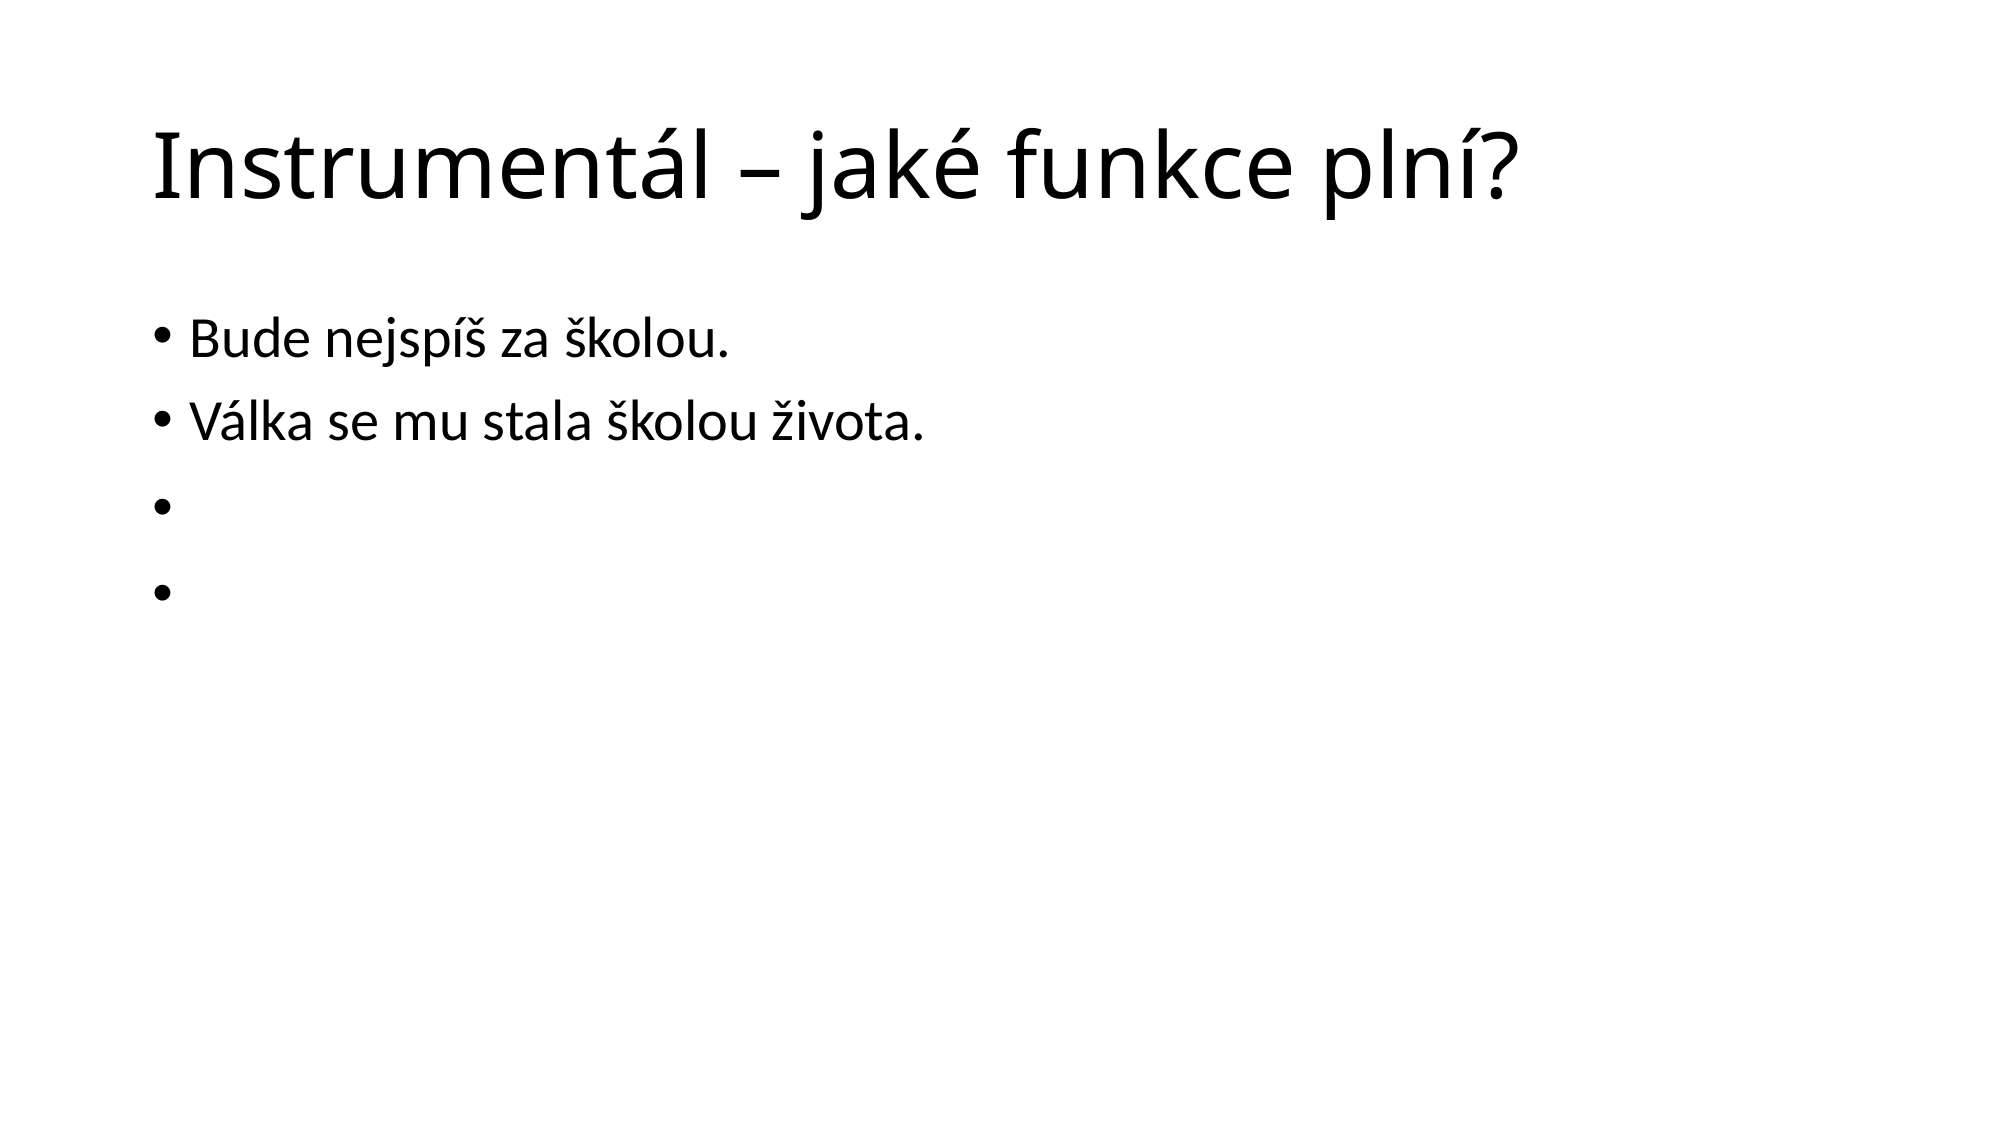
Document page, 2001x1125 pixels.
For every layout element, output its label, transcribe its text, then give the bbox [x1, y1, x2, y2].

list Bude nejspíš za školou. Válka se mu stala školou života. [137, 299, 1863, 1014]
title Instrumentál – jaké funkce plní? [137, 59, 1863, 278]
